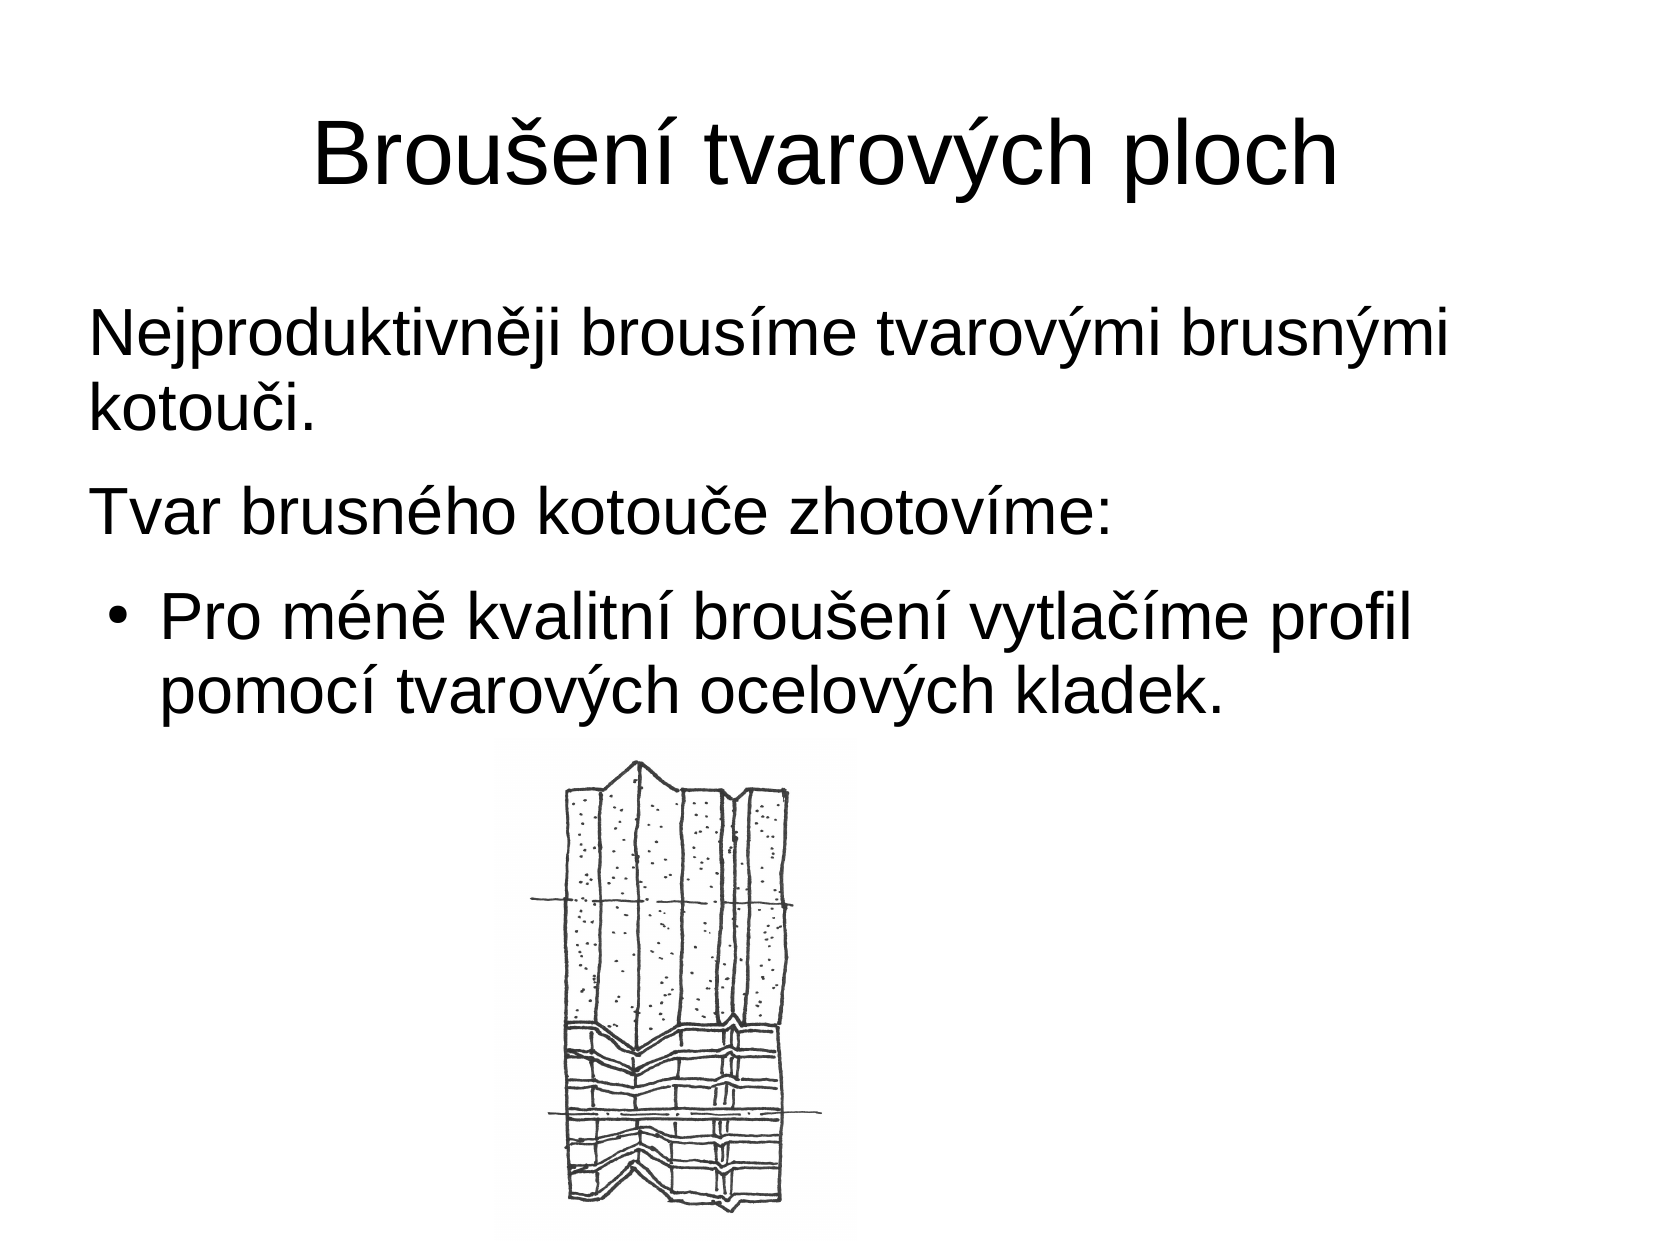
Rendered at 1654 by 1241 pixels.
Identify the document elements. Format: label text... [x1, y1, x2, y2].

list Nejproduktivněji brousíme tvarovými brusnými kotouči. Tvar brusného kotouče zhotovíme: Pro méně kvalitní broušení vytlačíme profil pomocí tvarových ocelových kladek. [88, 295, 1571, 1114]
picture [494, 738, 857, 1241]
title Broušení tvarových ploch [82, 49, 1571, 257]
